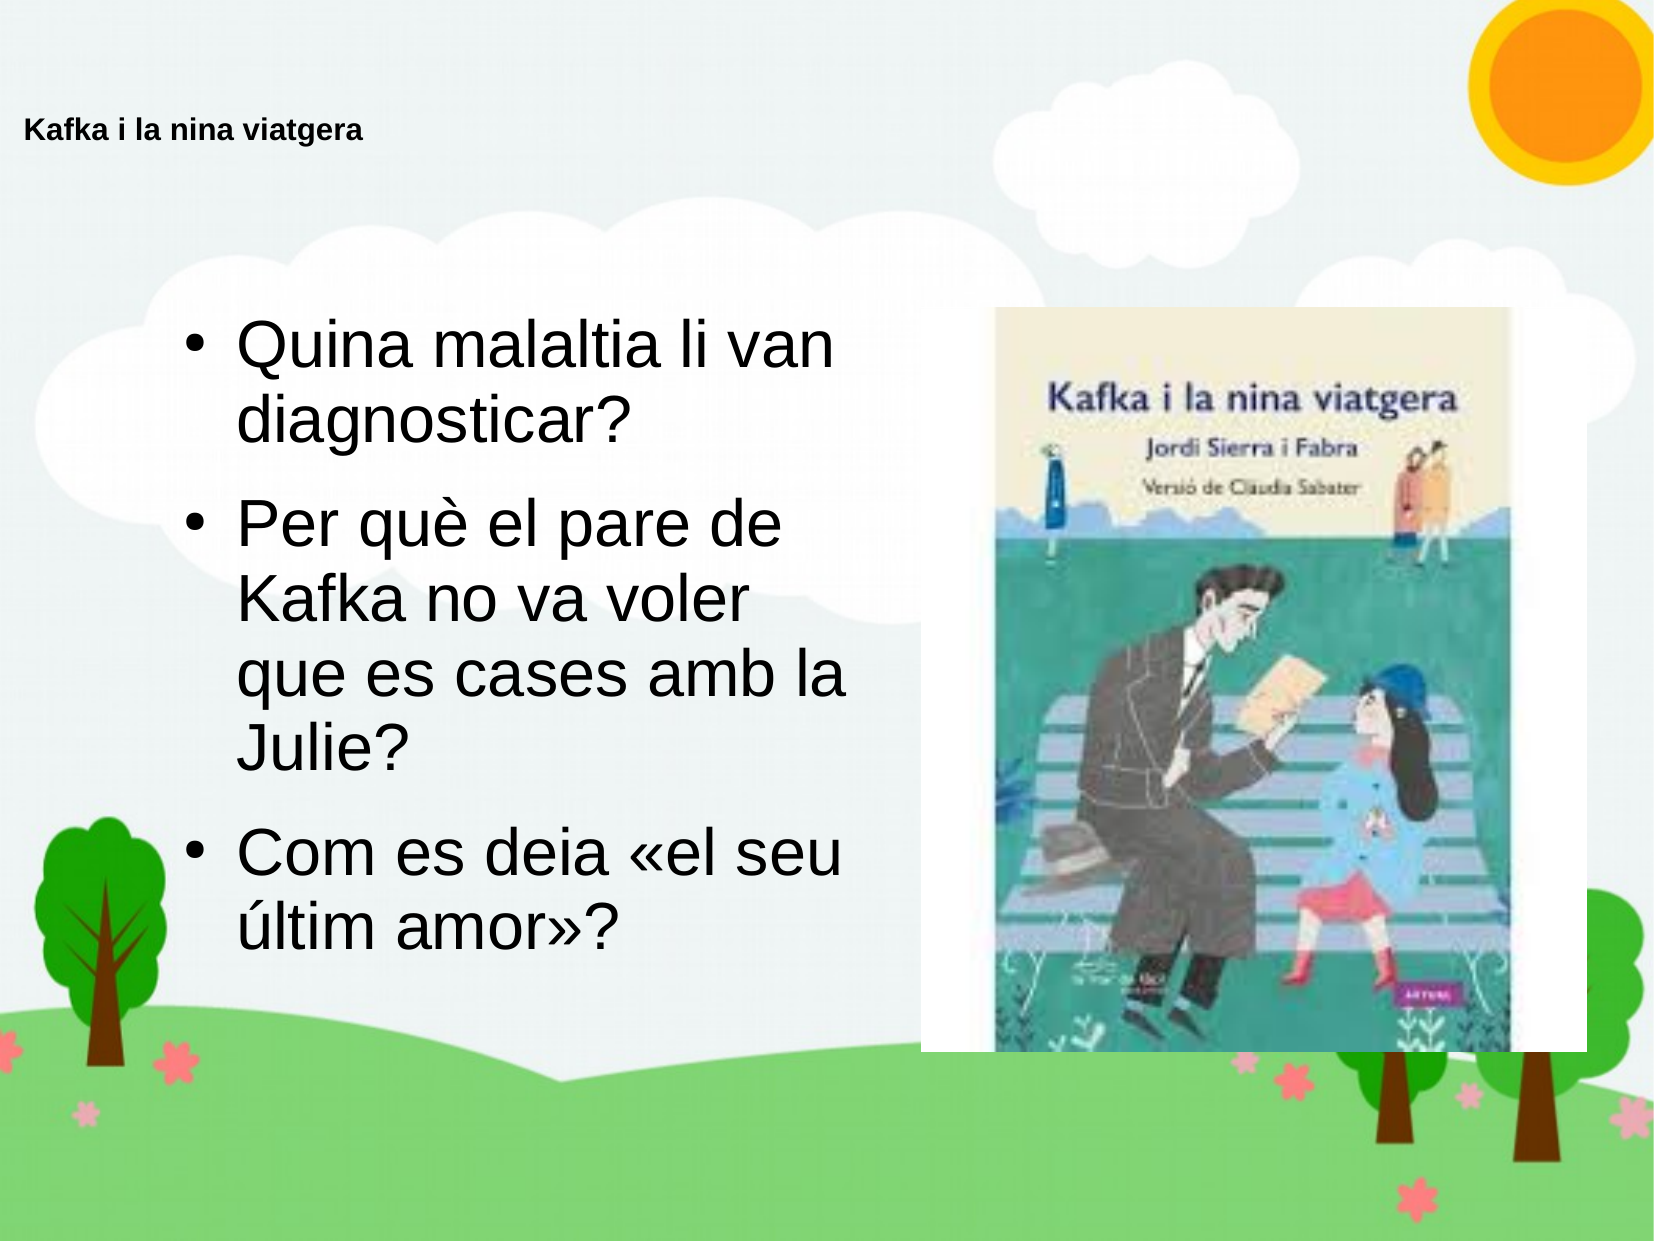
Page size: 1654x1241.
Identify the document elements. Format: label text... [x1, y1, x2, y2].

picture [0, 0, 1654, 1241]
title Kafka i la nina viatgera [23, 82, 1489, 178]
list Quina malaltia li van diagnosticar? Per què el pare de Kafka no va voler que es cases amb la Julie? Com es deia «el seu últim amor»? [165, 307, 863, 1204]
